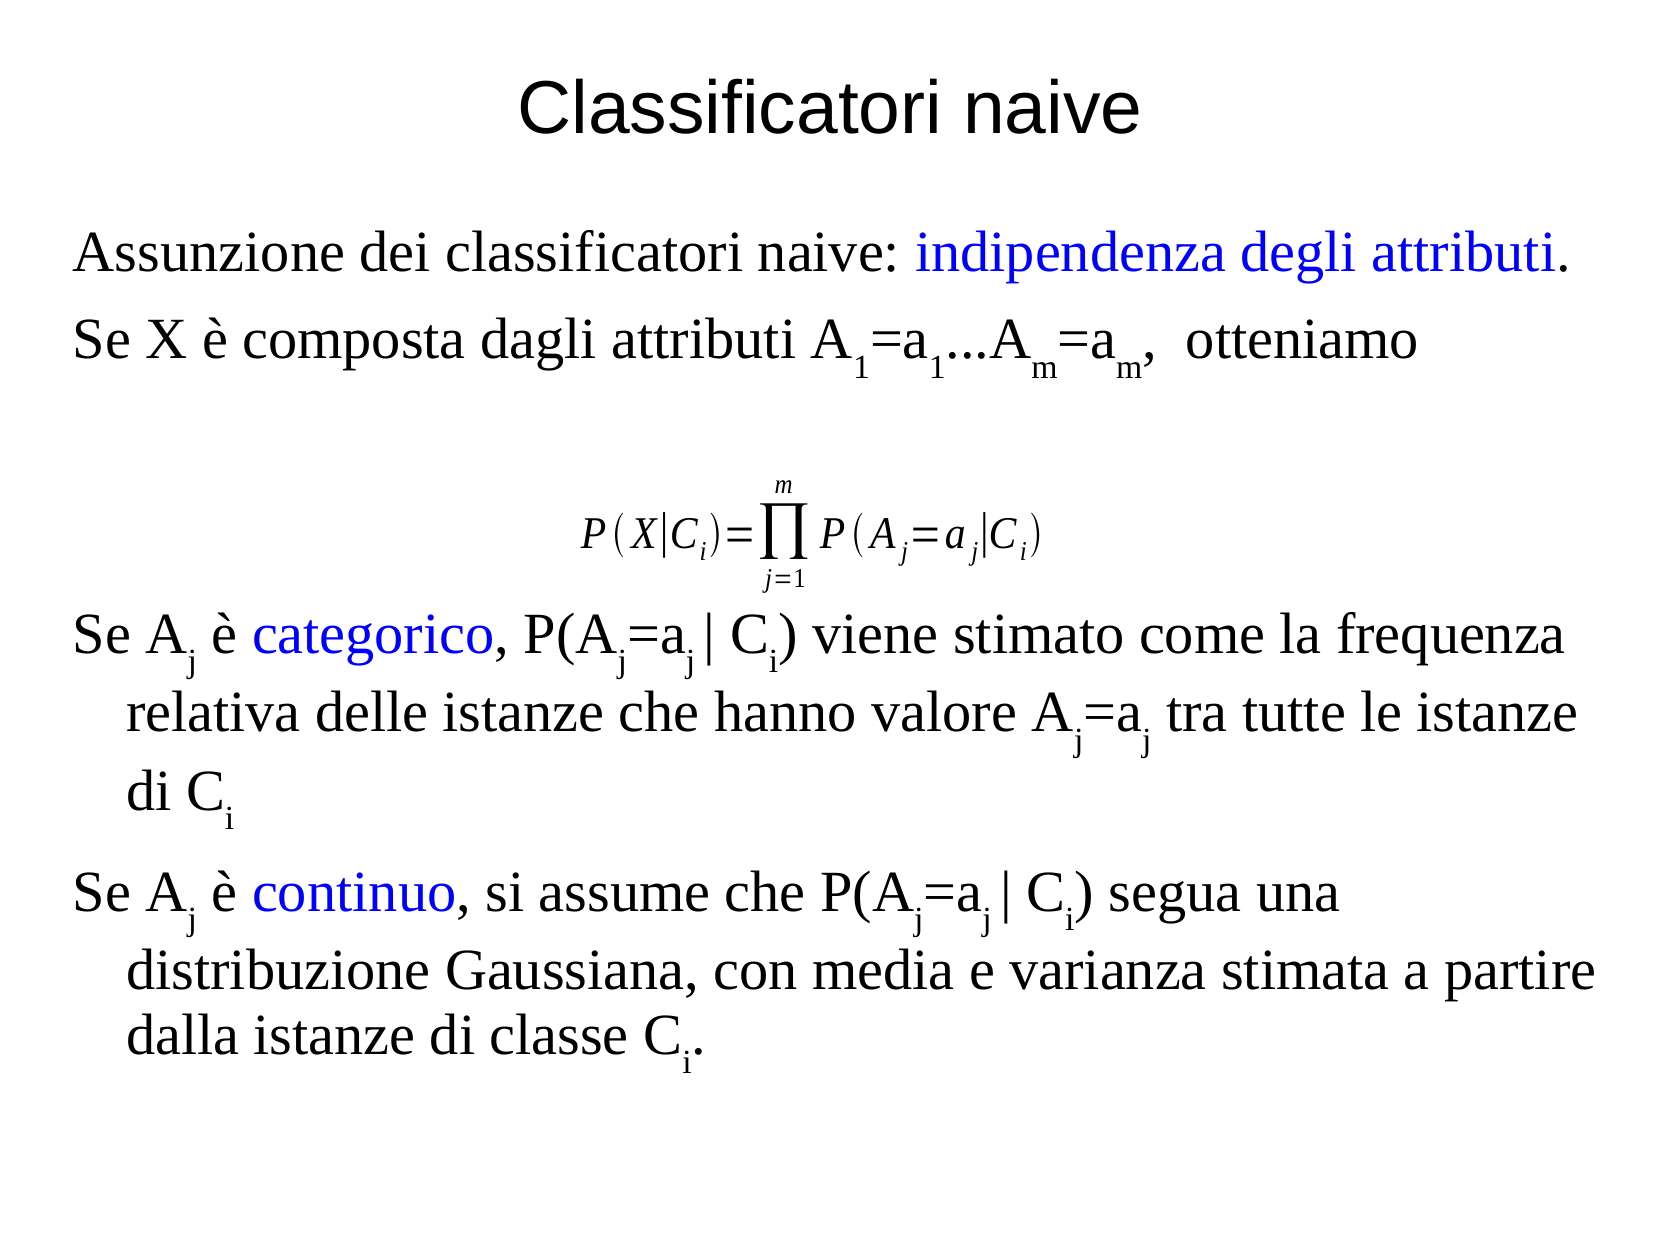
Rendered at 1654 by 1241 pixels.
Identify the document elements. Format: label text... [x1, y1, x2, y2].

chart [573, 468, 1049, 596]
title Classificatori naive [52, 42, 1608, 173]
list Assunzione dei classificatori naive: indipendenza degli attributi. Se X è composta dagli attributi A1=a1...Am=am, otteniamo Se Aj è categorico, P(Aj=aj | Ci) viene stimato come la frequenza relativa delle istanze che hanno valore Aj=aj tra tutte le istanze di Ci Se Aj è continuo, si assume che P(Aj=aj | Ci) segua una distribuzione Gaussiana, con media e varianza stimata a partire dalla istanze di classe Ci. [55, 219, 1605, 1179]
